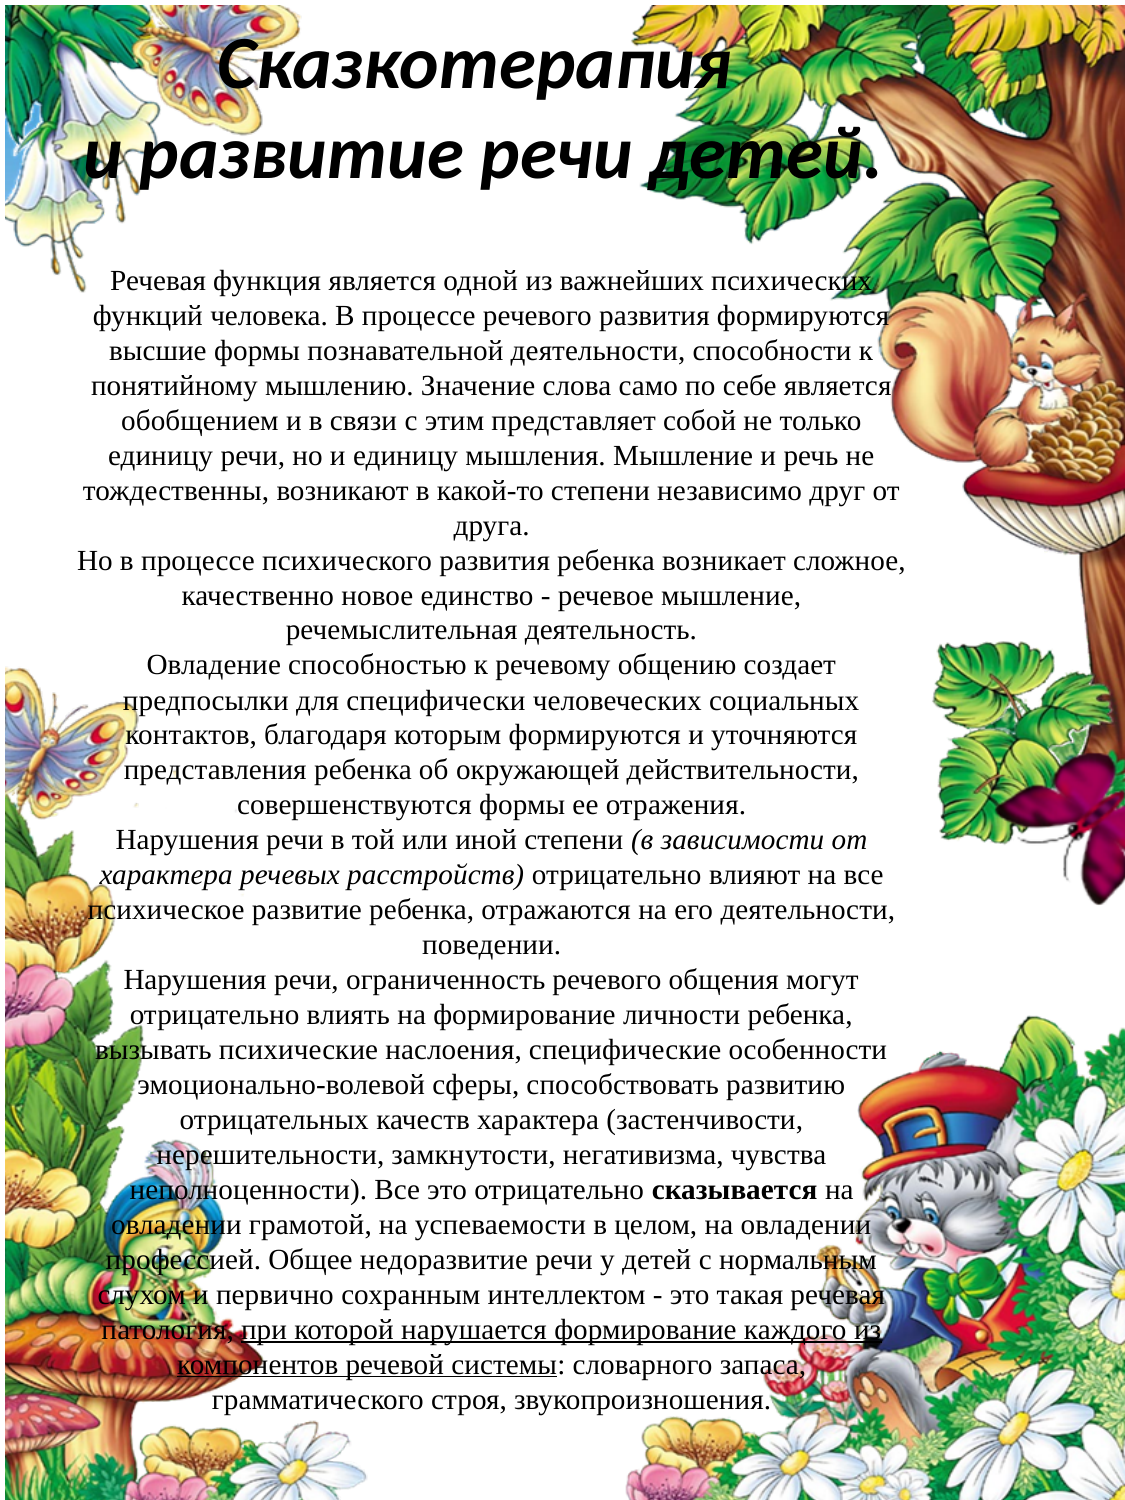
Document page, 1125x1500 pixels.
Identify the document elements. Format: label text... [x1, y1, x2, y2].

title Сказкотерапия и развитие речи детей. [5, 6, 962, 328]
subtitle Речевая функция является одной из важнейших психических функций человека. В процессе речевого развития формируются высшие формы познавательной деятельности, способности к понятийному мышлению. Значение слова само по себе является обобщением и в связи с этим представляет собой не только единицу речи, но и единицу мышления. Мышление и речь не тождественны, возникают в какой-то степени независимо друг от друга. Но в процессе психического развития ребенка возникает сложное, качественно новое единство - речевое мышление, речемыслительная деятельность. Овладение способностью к речевому общению создает предпосылки для специфически человеческих социальных контактов, благодаря которым формируются и уточняются представления ребенка об окружающей действительности, совершенствуются формы ее отражения. Нарушения речи в той или иной степени (в зависимости от характера речевых расстройств) отрицательно влияют на все психическое развитие ребенка, отражаются на его деятельности, поведении. Нарушения речи, ограниченность речевого общения могут отрицательно влиять на формирование личности ребенка, вызывать психические наслоения, специфические особенности эмоционально-волевой сферы, способствовать развитию отрицательных качеств характера (застенчивости, нерешительности, замкнутости, негативизма, чувства неполноценности). Все это отрицательно сказывается на овладении грамотой, на успеваемости в целом, на овладении профессией. Общее недоразвитие речи у детей с нормальным слухом и первично сохранным интеллектом - это такая речевая патология, при которой нарушается формирование каждого из компонентов речевой системы: словарного запаса, грамматического строя, звукопроизношения. [54, 253, 929, 1306]
picture [5, 5, 1125, 1500]
